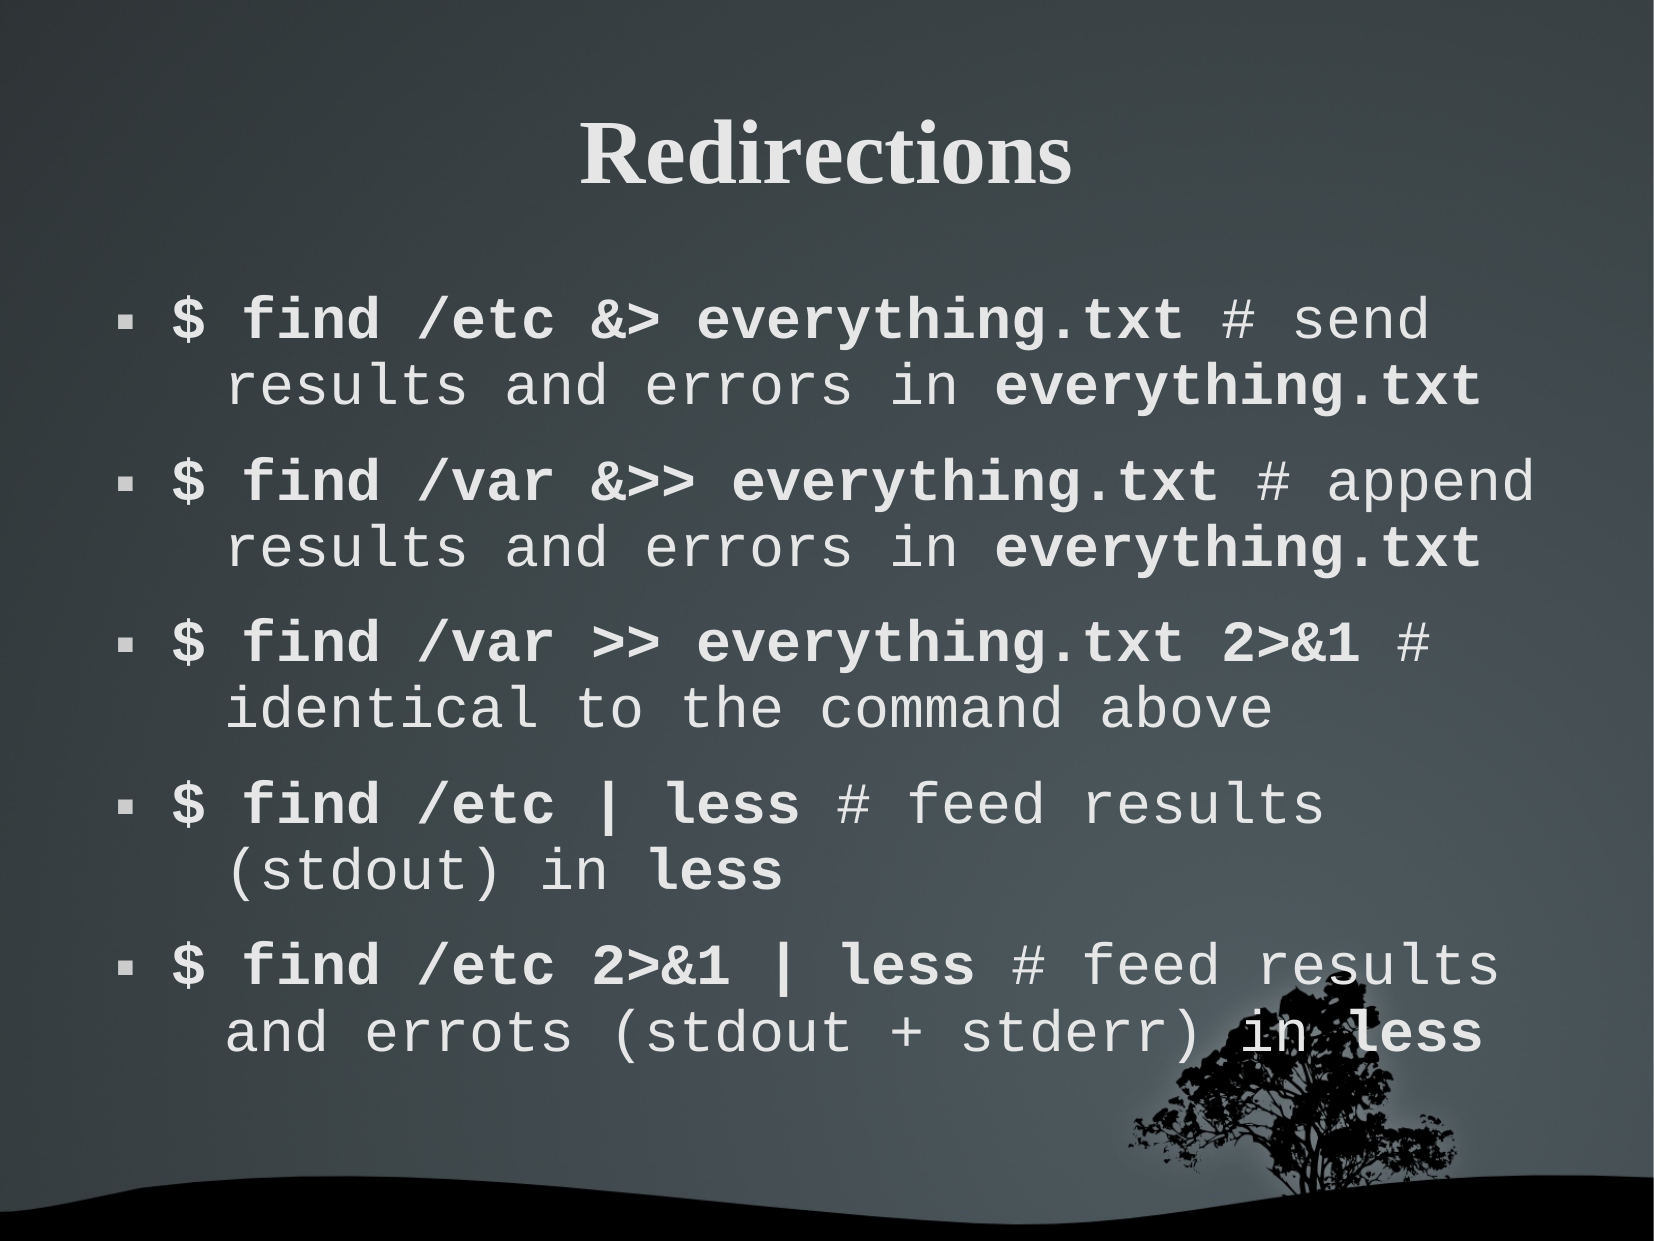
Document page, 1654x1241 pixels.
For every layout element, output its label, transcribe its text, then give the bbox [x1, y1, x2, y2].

title Redirections [82, 49, 1571, 257]
list $ find /etc &> everything.txt # send results and errors in everything.txt $ find /var &>> everything.txt # append results and errors in everything.txt $ find /var >> everything.txt 2>&1 # identical to the command above $ find /etc | less # feed results (stdout) in less $ find /etc 2>&1 | less # feed results and errots (stdout + stderr) in less [82, 290, 1571, 1163]
picture [0, 0, 1654, 1241]
